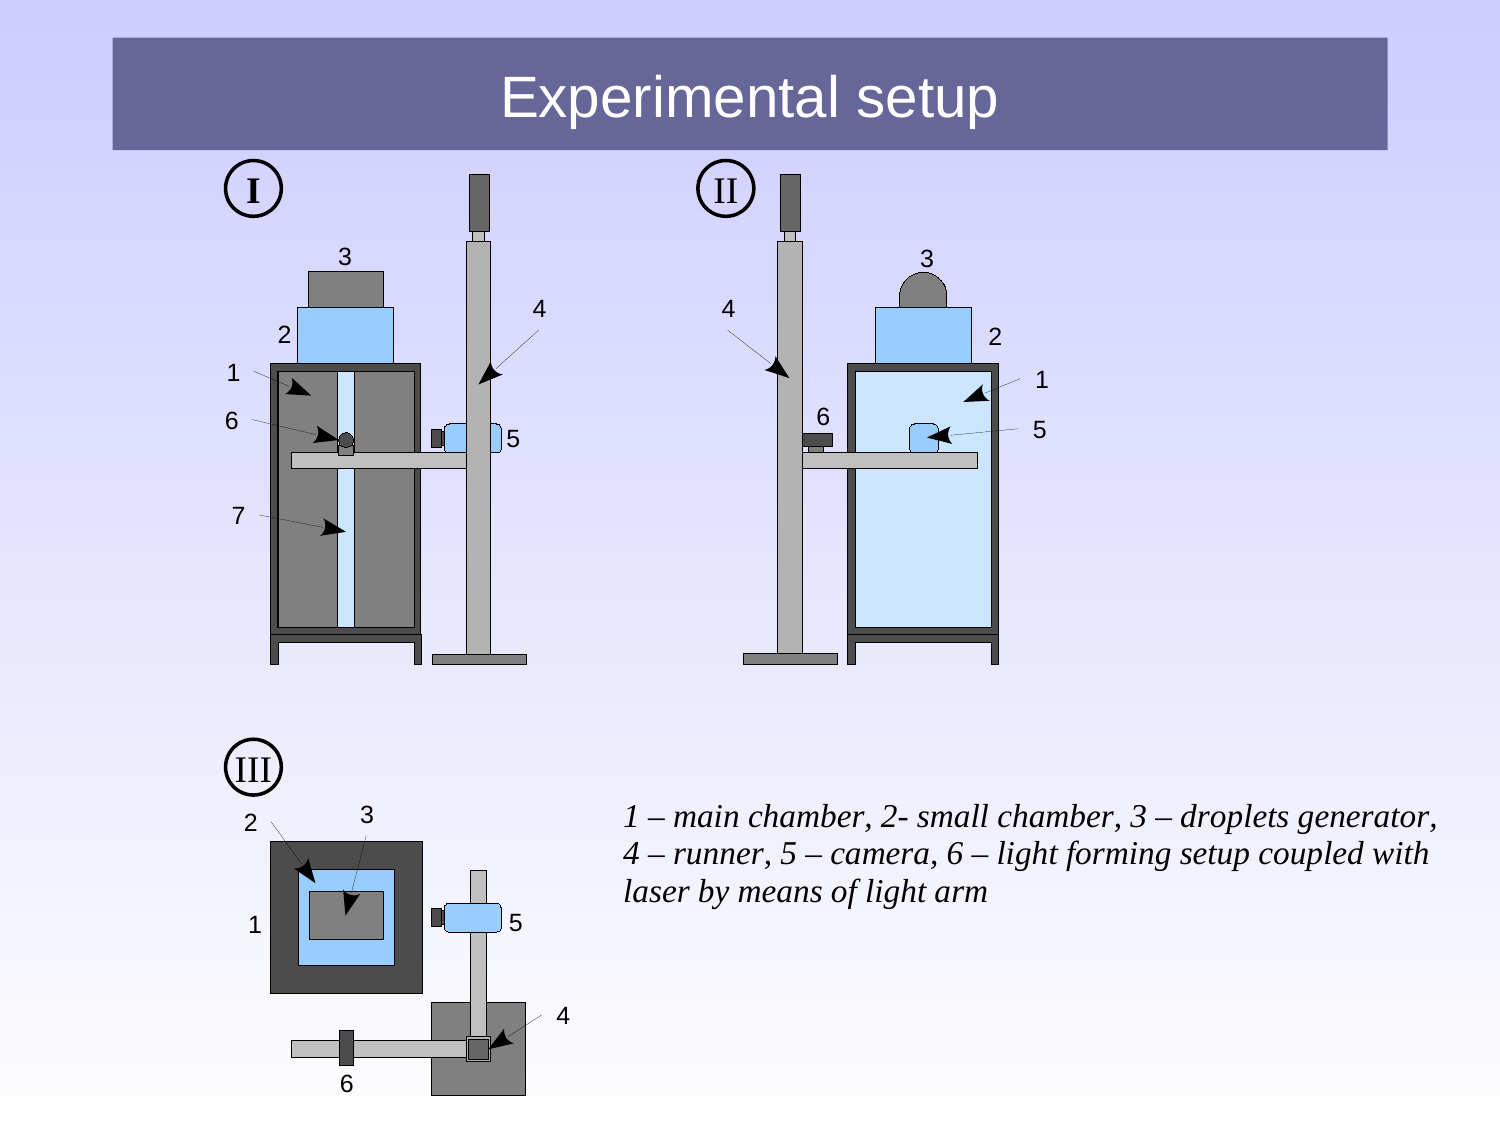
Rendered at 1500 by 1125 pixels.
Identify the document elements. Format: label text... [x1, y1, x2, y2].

text_box 6 [801, 393, 844, 439]
text_box III [225, 739, 282, 796]
text_box 1 – main chamber, 2- small chamber, 3 – droplets generator, 4 – runner, 5 – camera, 6 – light forming setup coupled with laser by means of light arm [608, 790, 1459, 918]
text_box 7 [216, 492, 259, 538]
text_box 6 [325, 1059, 367, 1105]
text_box 5 [494, 898, 536, 944]
text_box 4 [517, 285, 560, 331]
text_box Experimental setup [112, 37, 1388, 151]
text_box 1 [211, 348, 254, 394]
text_box 4 [541, 992, 584, 1038]
text_box 6 [210, 397, 252, 442]
text_box 3 [323, 233, 366, 278]
text_box [270, 841, 423, 994]
text_box [743, 174, 999, 665]
text_box 3 [905, 234, 947, 280]
text_box 5 [491, 415, 534, 460]
text_box [270, 174, 527, 665]
text_box 1 [1020, 356, 1063, 401]
text_box 1 [233, 900, 276, 946]
text_box 2 [229, 799, 271, 844]
text_box [291, 870, 526, 1096]
text_box 5 [1018, 406, 1060, 452]
text_box 4 [706, 285, 749, 331]
text_box 2 [973, 313, 1016, 358]
text_box 2 [262, 311, 305, 357]
text_box 3 [345, 790, 388, 836]
text_box I [225, 160, 282, 217]
text_box II [697, 160, 754, 217]
